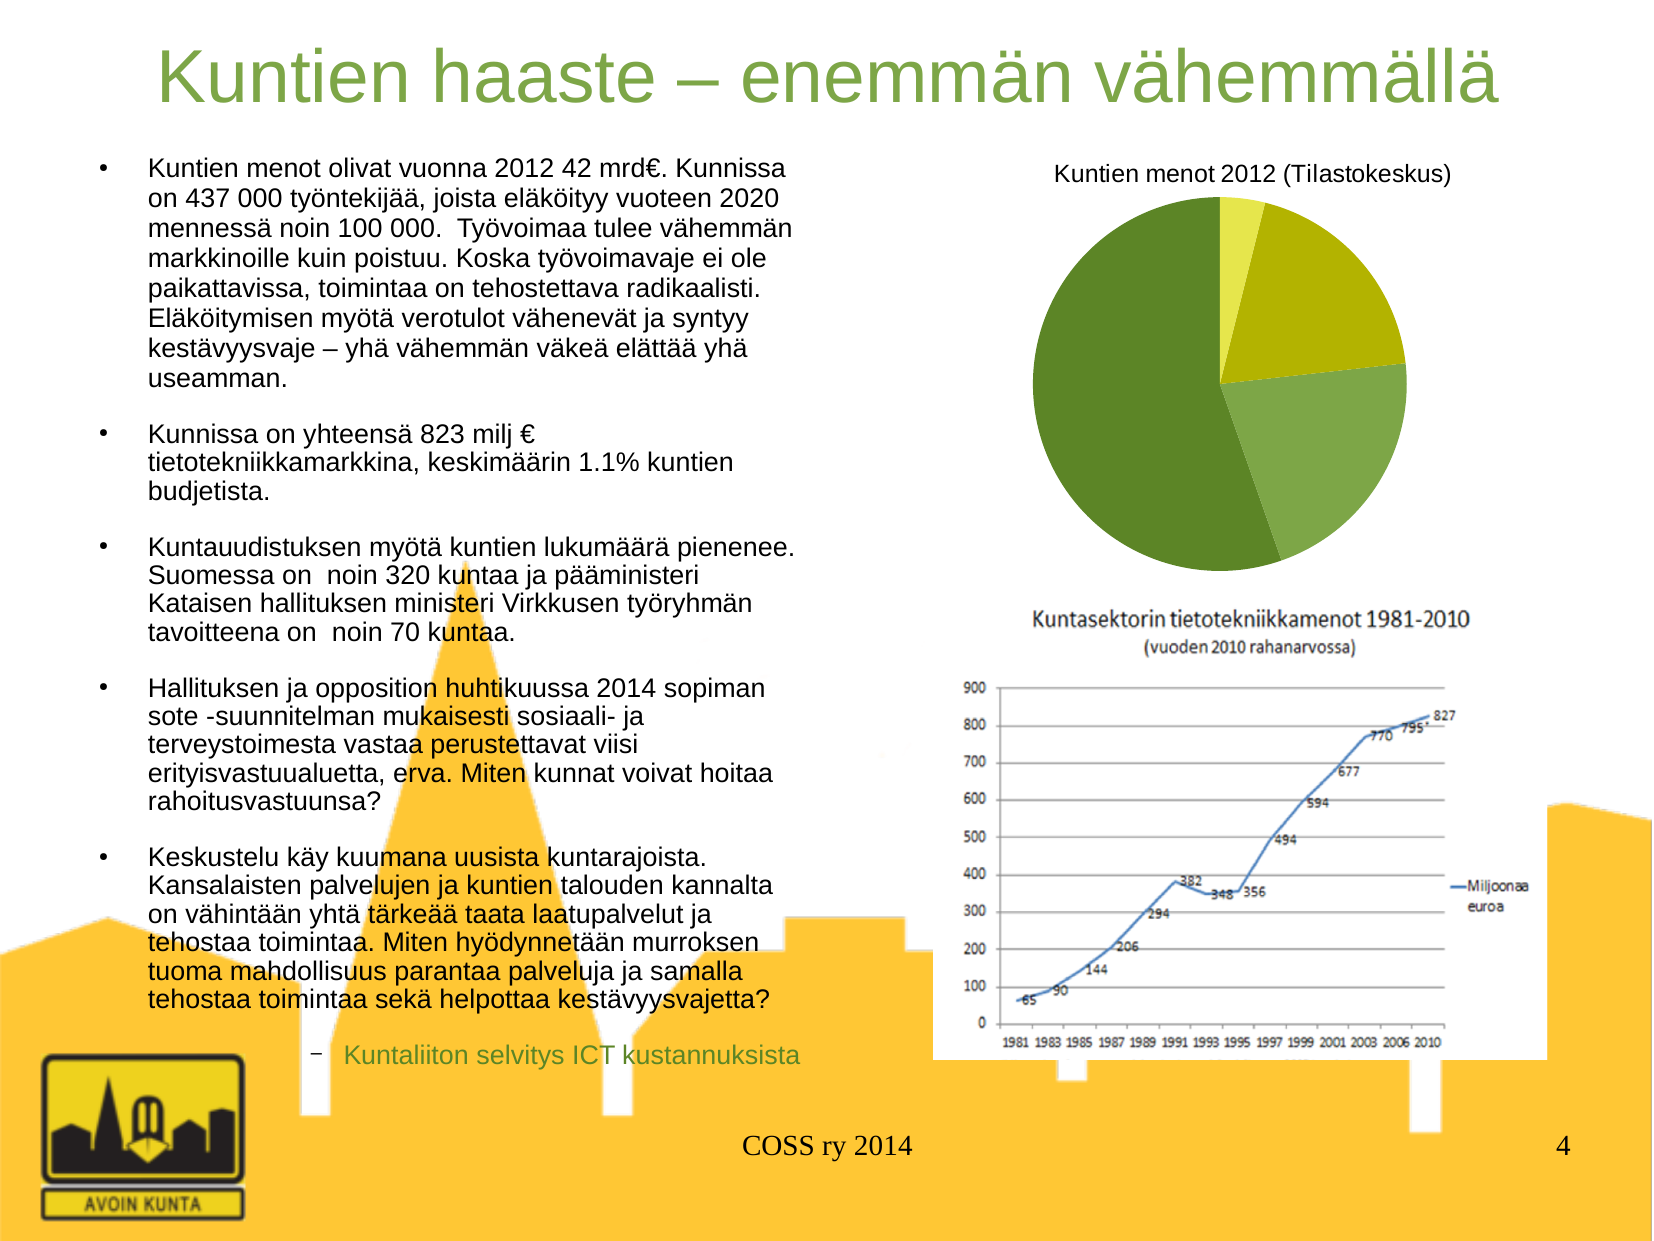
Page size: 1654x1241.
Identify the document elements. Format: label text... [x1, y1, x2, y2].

list Kuntien menot olivat vuonna 2012 42 mrd€. Kunnissa on 437 000 työntekijää, joista eläköityy vuoteen 2020 mennessä noin 100 000. Työvoimaa tulee vähemmän markkinoille kuin poistuu. Koska työvoimavaje ei ole paikattavissa, toimintaa on tehostettava radikaalisti. Eläköitymisen myötä verotulot vähenevät ja syntyy kestävyysvaje – yhä vähemmän väkeä elättää yhä useamman. Kunnissa on yhteensä 823 milj € tietotekniikkamarkkina, keskimäärin 1.1% kuntien budjetista. Kuntauudistuksen myötä kuntien lukumäärä pienenee. Suomessa on noin 320 kuntaa ja pääministeri Kataisen hallituksen ministeri Virkkusen työryhmän tavoitteena on noin 70 kuntaa. Hallituksen ja opposition huhtikuussa 2014 sopiman sote -suunnitelman mukaisesti sosiaali- ja terveystoimesta vastaa perustettavat viisi erityisvastuualuetta, erva. Miten kunnat voivat hoitaa rahoitusvastuunsa? Keskustelu käy kuumana uusista kuntarajoista. Kansalaisten palvelujen ja kuntien talouden kannalta on vähintään yhtä tärkeää taata laatupalvelut ja tehostaa toimintaa. Miten hyödynnetään murroksen tuoma mahdollisuus parantaa palveluja ja samalla tehostaa toimintaa sekä helpottaa kestävyysvajetta? Kuntaliiton selvitys ICT kustannuksista [82, 153, 809, 1087]
title Kuntien haaste – enemmän vähemmällä [84, 10, 1573, 142]
chart [944, 153, 1560, 579]
picture [0, 24, 1654, 1241]
